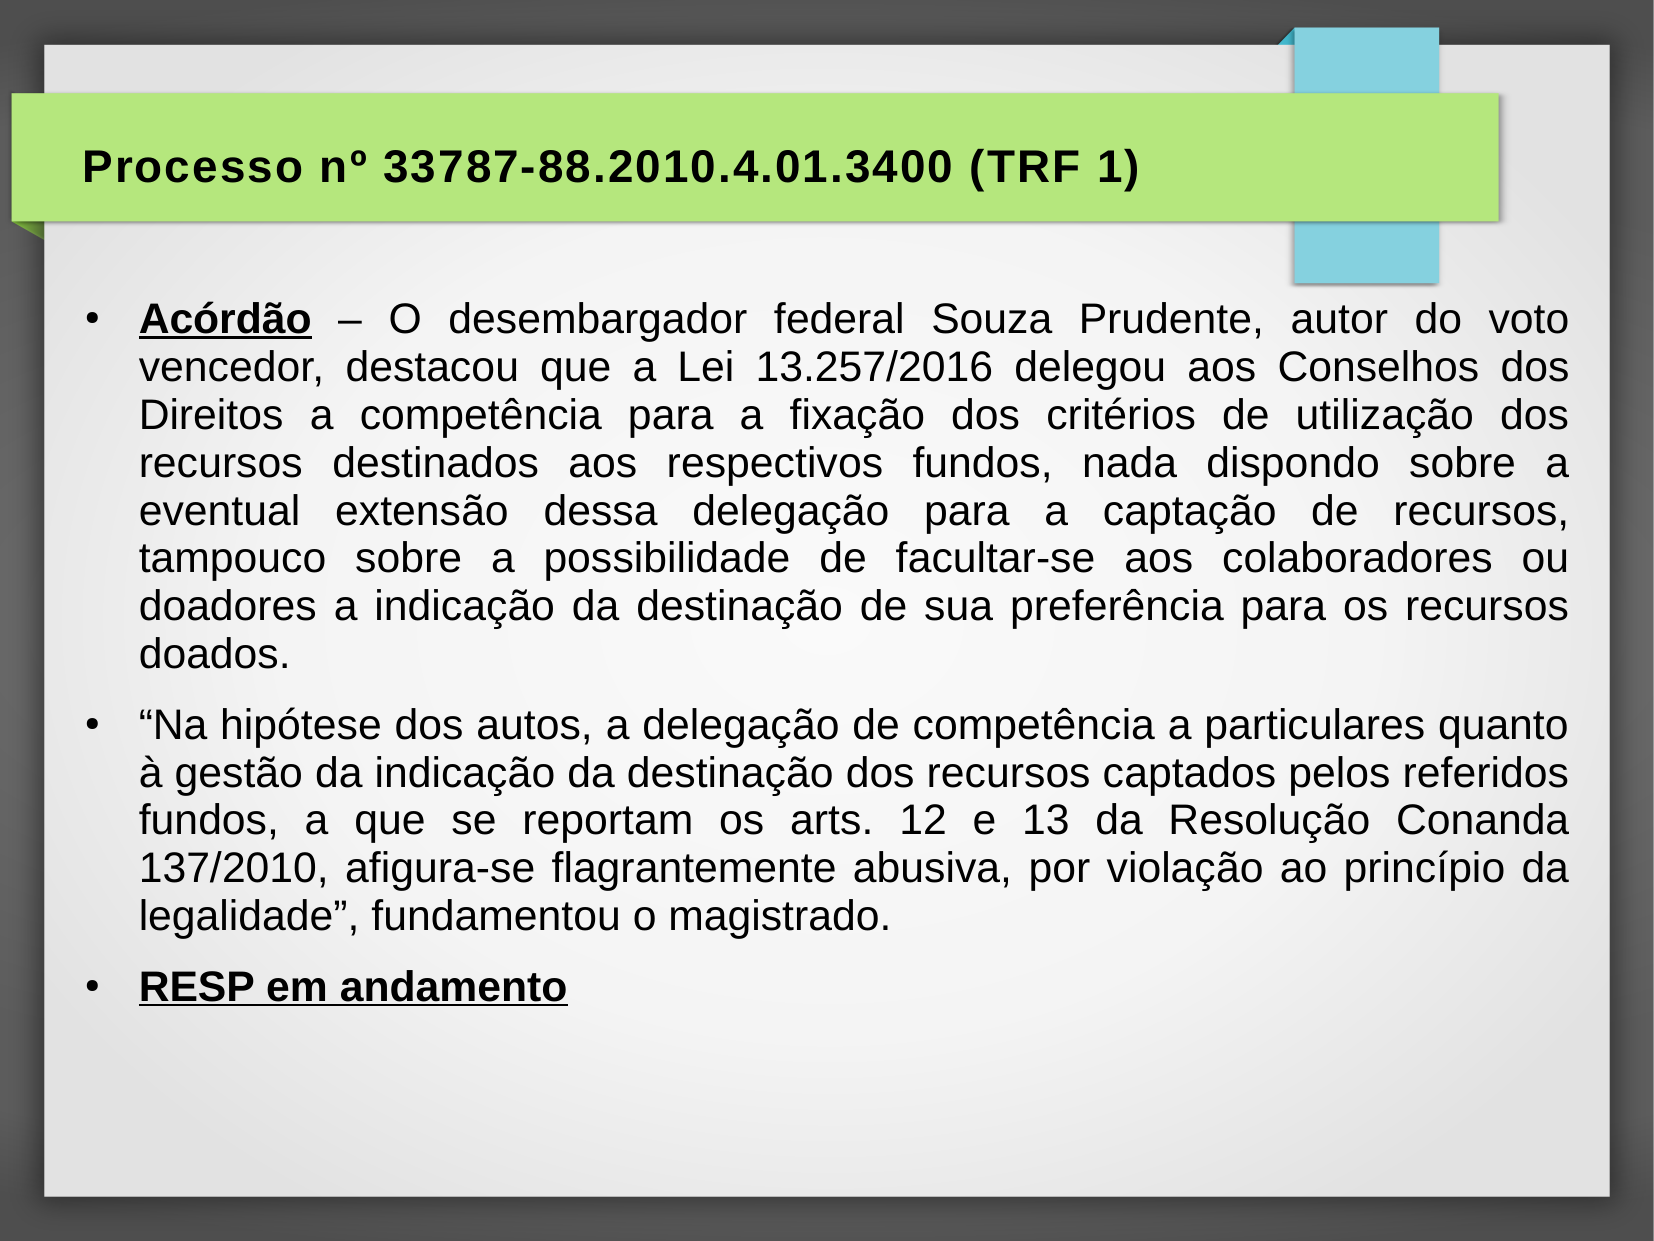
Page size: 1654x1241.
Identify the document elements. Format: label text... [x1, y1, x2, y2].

title Processo nº 33787-88.2010.4.01.3400 (TRF 1) [82, 94, 1264, 213]
list Acórdão – O desembargador federal Souza Prudente, autor do voto vencedor, destacou que a Lei 13.257/2016 delegou aos Conselhos dos Direitos a competência para a fixação dos critérios de utilização dos recursos destinados aos respectivos fundos, nada dispondo sobre a eventual extensão dessa delegação para a captação de recursos, tampouco sobre a possibilidade de facultar-se aos colaboradores ou doadores a indicação da destinação de sua preferência para os recursos doados. “Na hipótese dos autos, a delegação de competência a particulares quanto à gestão da indicação da destinação dos recursos captados pelos referidos fundos, a que se reportam os arts. 12 e 13 da Resolução Conanda 137/2010, afigura-se flagrantemente abusiva, por violação ao princípio da legalidade”, fundamentou o magistrado. RESP em andamento [82, 295, 1571, 1015]
picture [0, 0, 1654, 1241]
